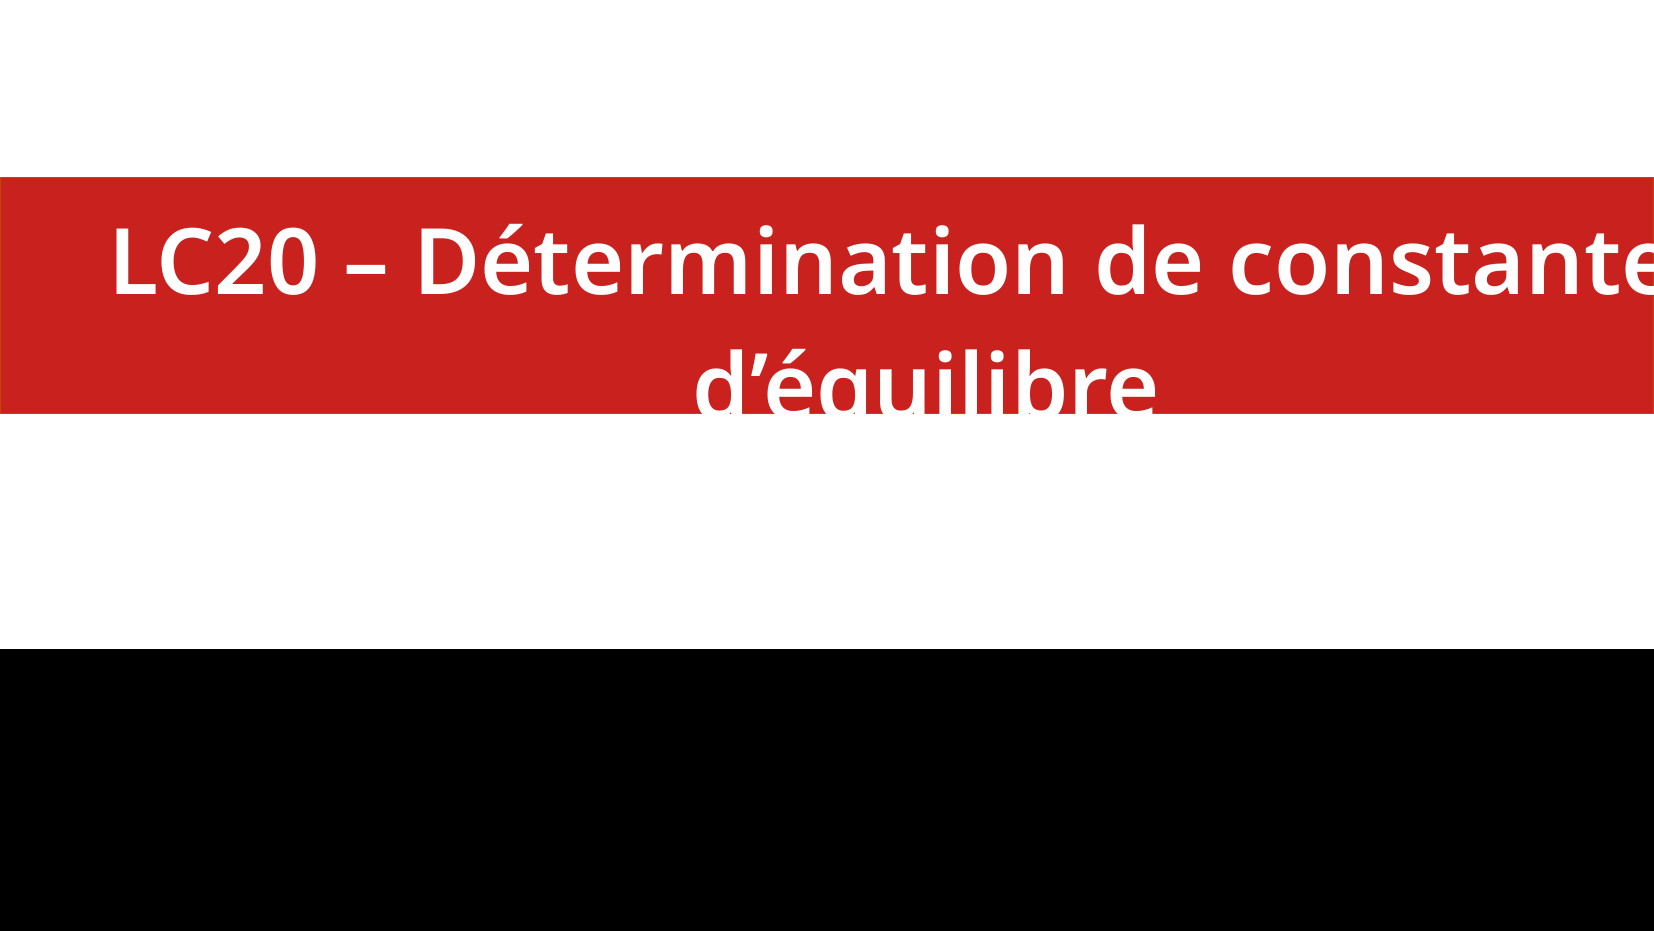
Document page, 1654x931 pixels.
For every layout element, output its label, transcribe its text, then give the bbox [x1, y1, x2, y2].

text_box [1637, 272, 1654, 286]
text_box [1638, 252, 1654, 264]
text_box [0, 649, 1654, 931]
text_box LC20 – Détermination de constantes d’équilibre [93, 188, 1561, 415]
text_box [0, 177, 1654, 414]
